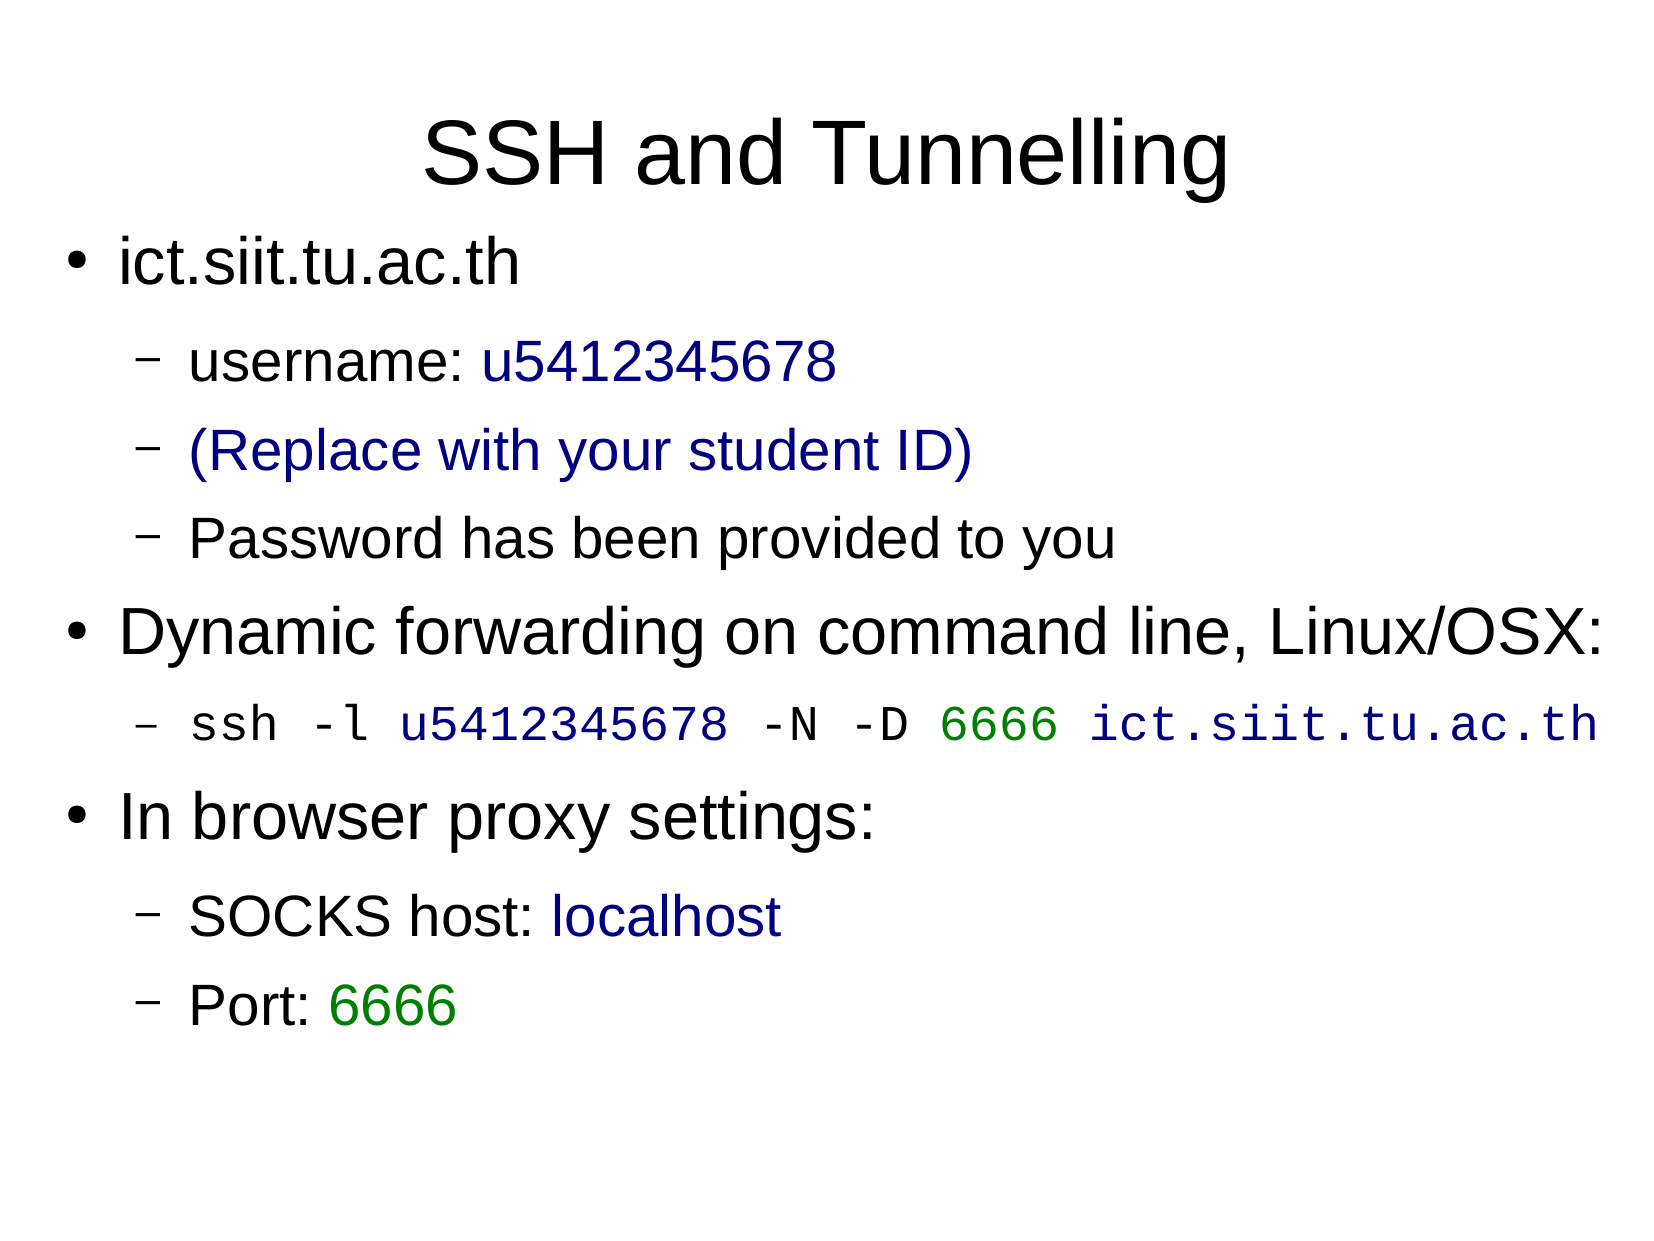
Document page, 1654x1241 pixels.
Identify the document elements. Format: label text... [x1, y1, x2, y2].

title SSH and Tunnelling [82, 49, 1571, 224]
list ict.siit.tu.ac.th username: u5412345678 (Replace with your student ID) Password has been provided to you Dynamic forwarding on command line, Linux/OSX: ssh -l u5412345678 -N -D 6666 ict.siit.tu.ac.th In browser proxy settings: SOCKS host: localhost Port: 6666 [47, 224, 1630, 1217]
